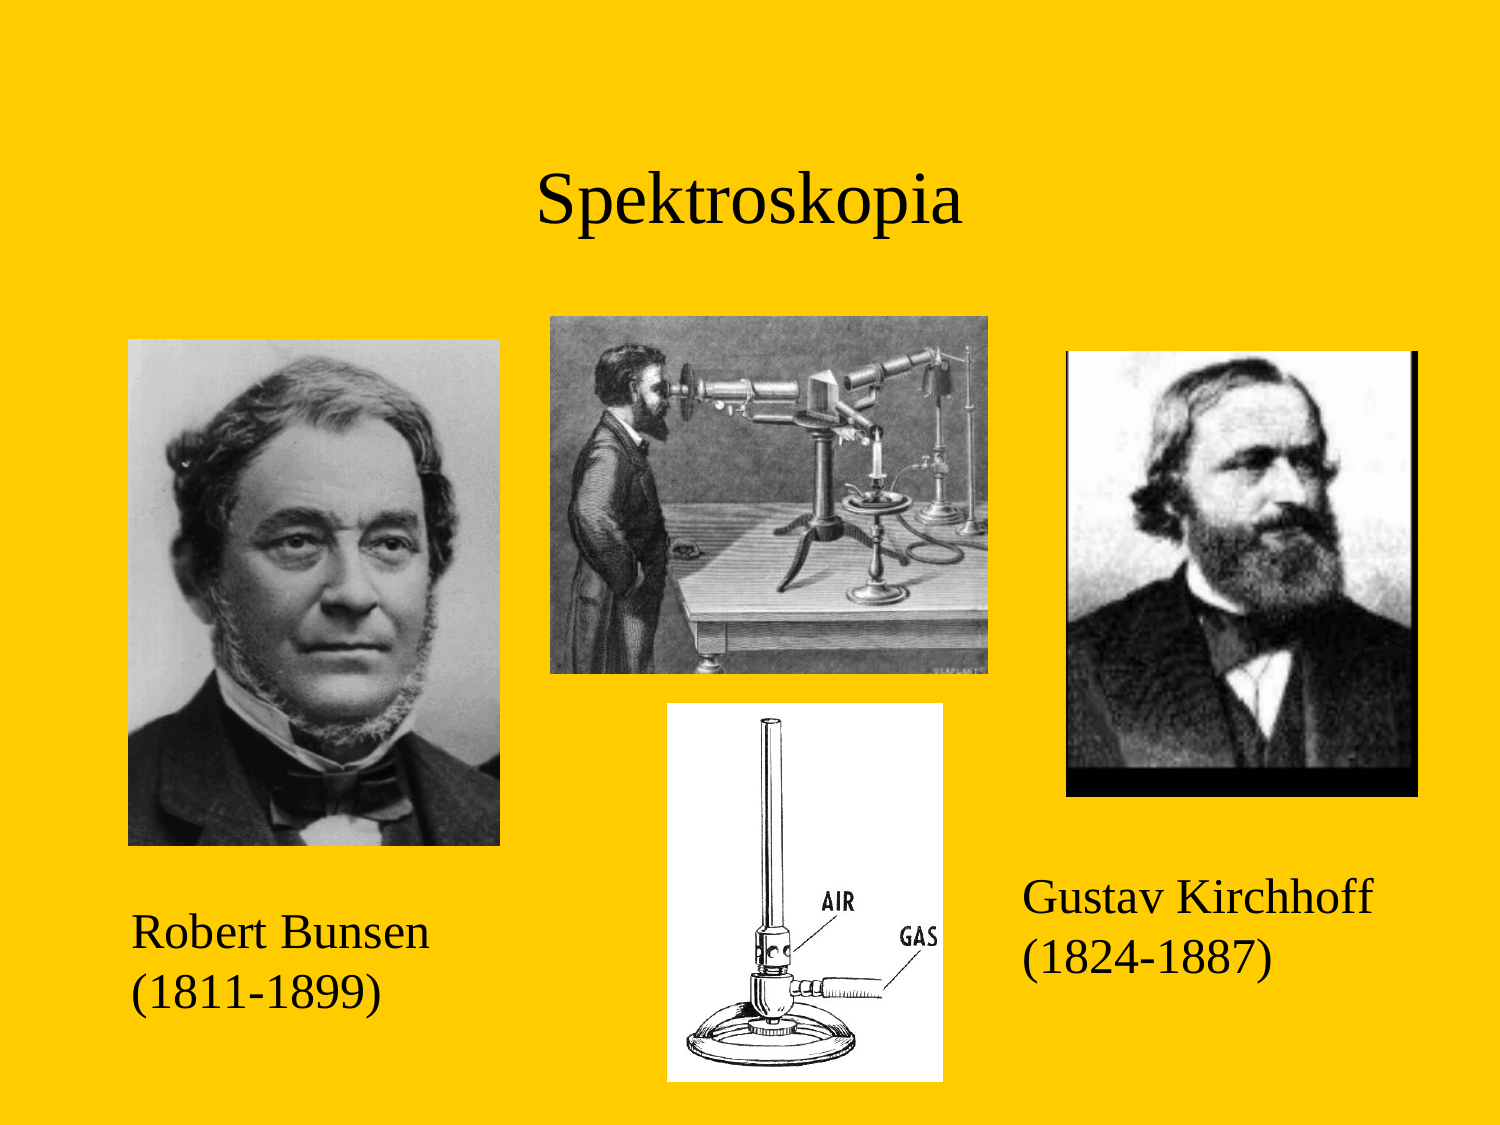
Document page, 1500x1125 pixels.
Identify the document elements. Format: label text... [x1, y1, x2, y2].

picture [667, 703, 943, 1082]
text_box Gustav Kirchhoff (1824-1887) [1007, 855, 1418, 991]
picture [128, 339, 500, 846]
title Spektroskopia [112, 99, 1388, 288]
picture [1066, 351, 1418, 797]
text_box Robert Bunsen (1811-1899) [117, 890, 481, 1027]
picture [550, 316, 988, 674]
